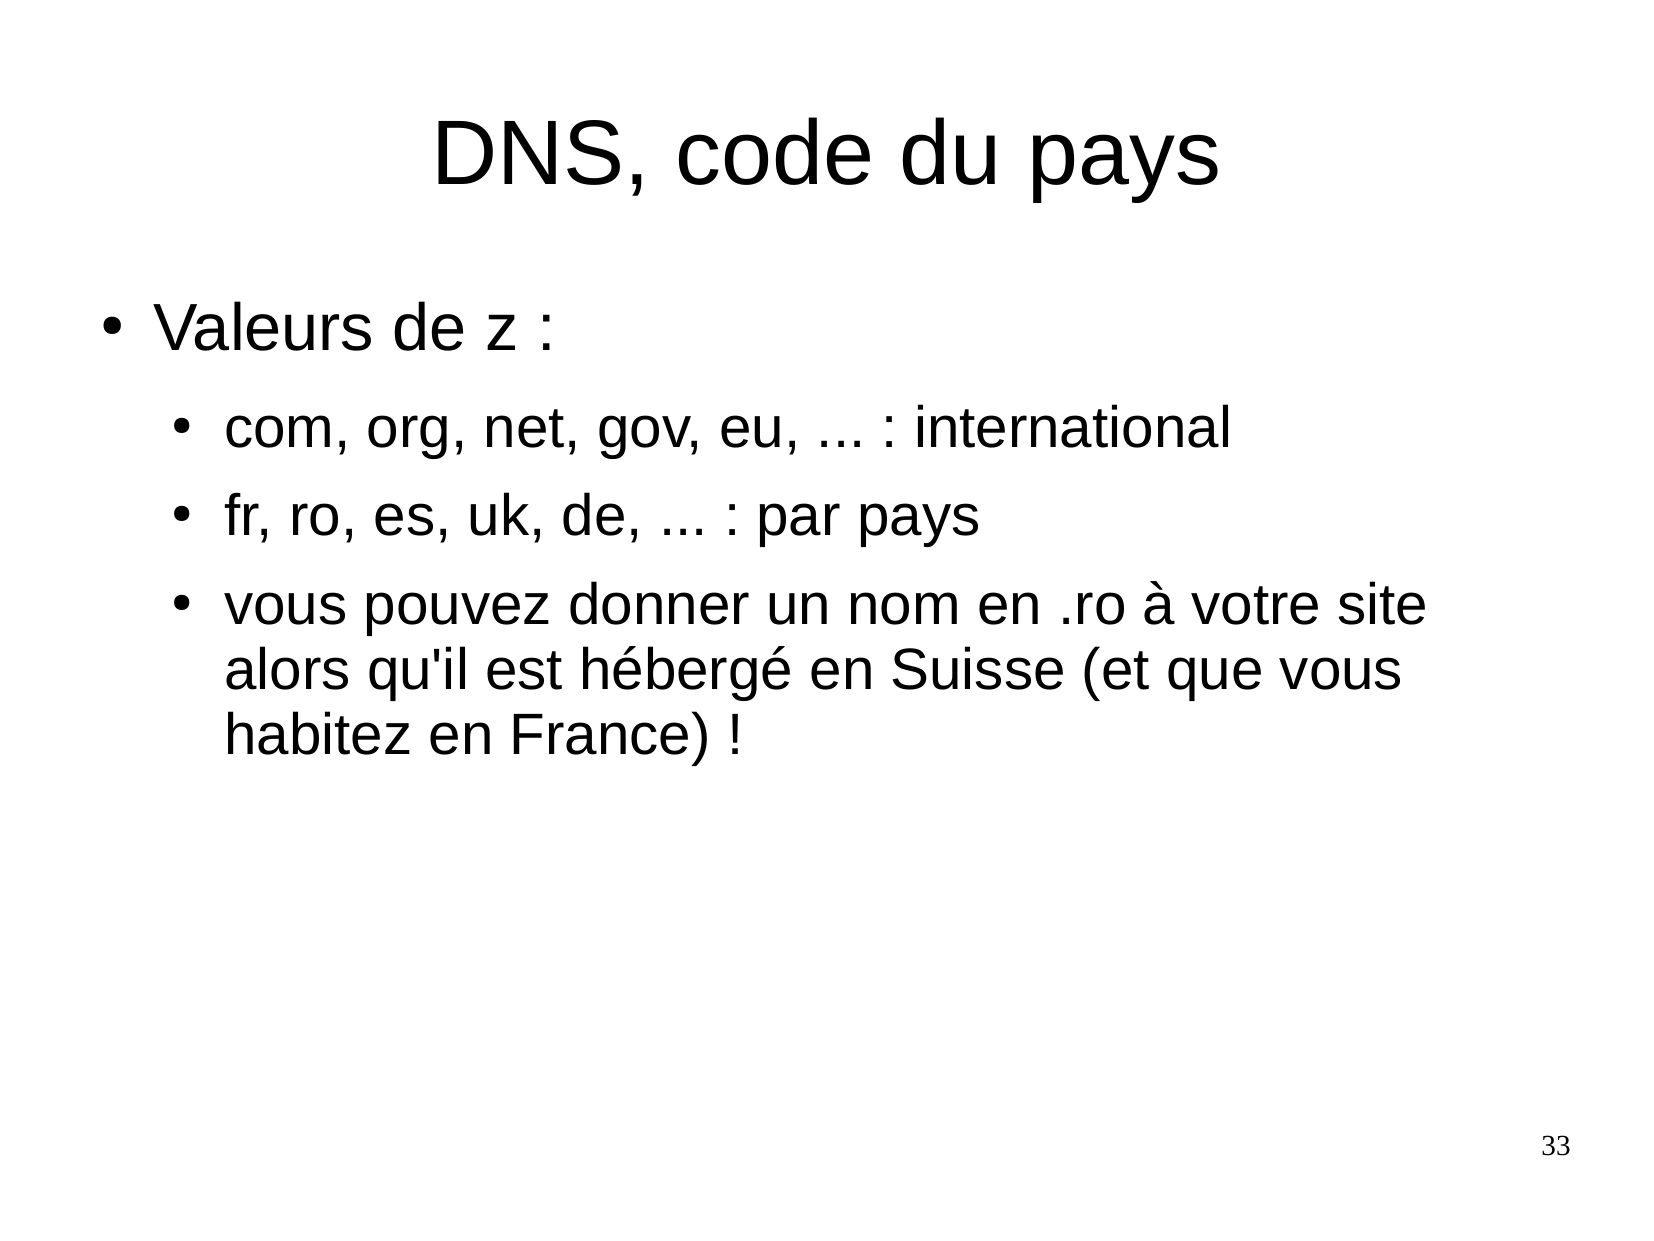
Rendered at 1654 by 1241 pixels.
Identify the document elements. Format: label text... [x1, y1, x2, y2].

list Valeurs de z : com, org, net, gov, eu, ... : international fr, ro, es, uk, de, ... : par pays vous pouvez donner un nom en .ro à votre site alors qu'il est hébergé en Suisse (et que vous habitez en France) ! [82, 290, 1571, 1094]
title DNS, code du pays [82, 56, 1571, 250]
